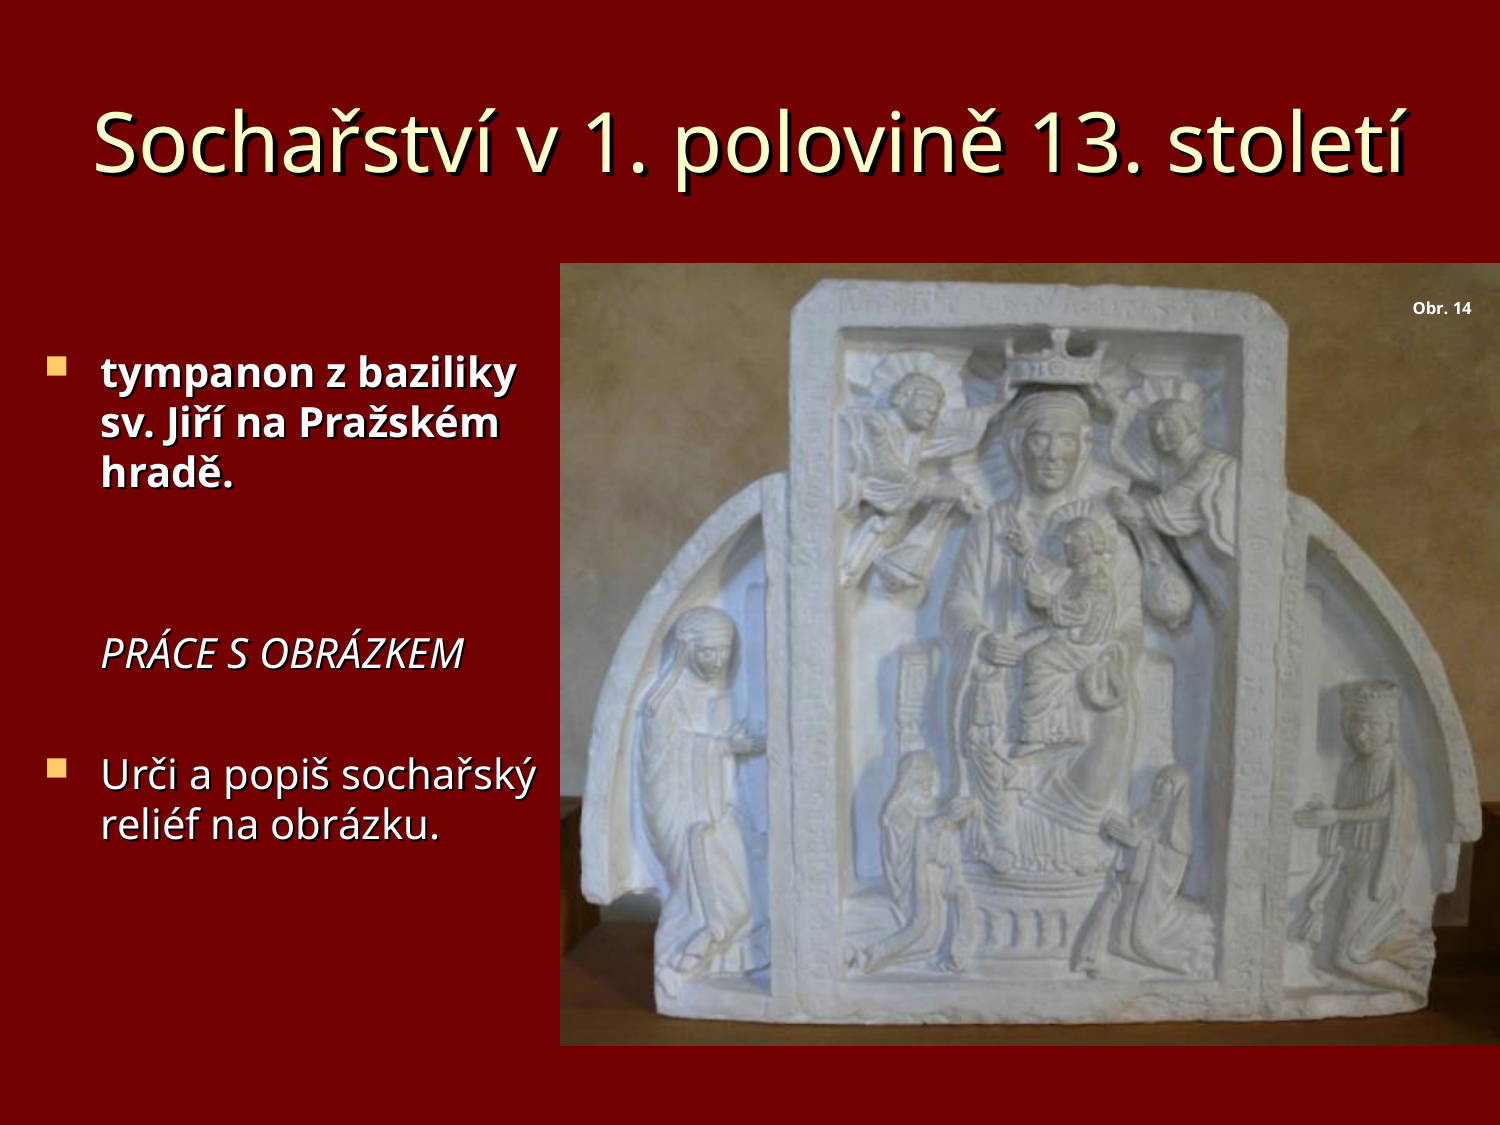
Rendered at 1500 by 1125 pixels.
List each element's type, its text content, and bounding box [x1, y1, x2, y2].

text_box Obr. 14 [1397, 290, 1487, 326]
title Sochařství v 1. polovině 13. století [75, 45, 1426, 233]
list tympanon z baziliky sv. Jiří na Pražském hradě. PRÁCE S OBRÁZKEM Urči a popiš sochařský reliéf na obrázku. [29, 337, 560, 1000]
text_box [560, 263, 1500, 1046]
